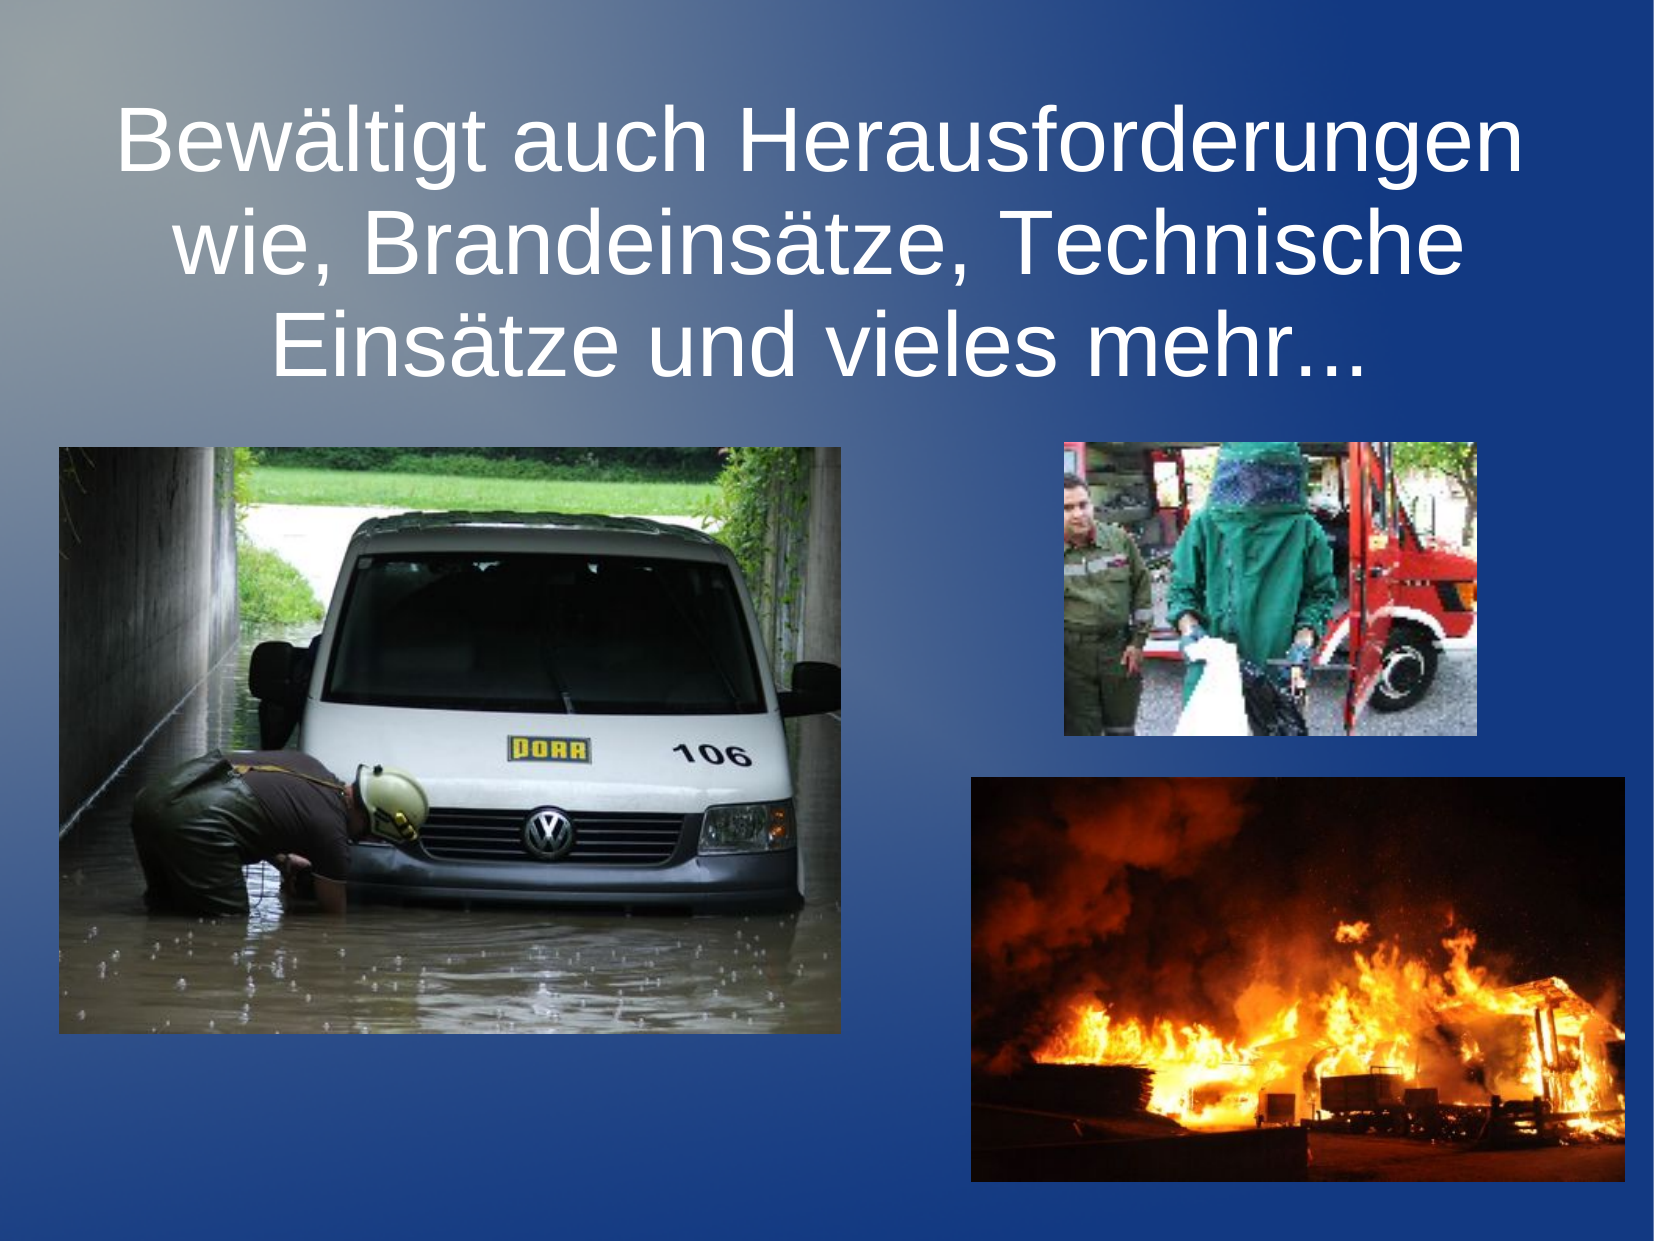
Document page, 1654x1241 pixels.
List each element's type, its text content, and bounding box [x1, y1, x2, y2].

picture [0, 0, 1654, 1241]
title Bewältigt auch Herausforderungen wie, Brandeinsätze, Technische Einsätze und vieles mehr... [76, 88, 1565, 397]
